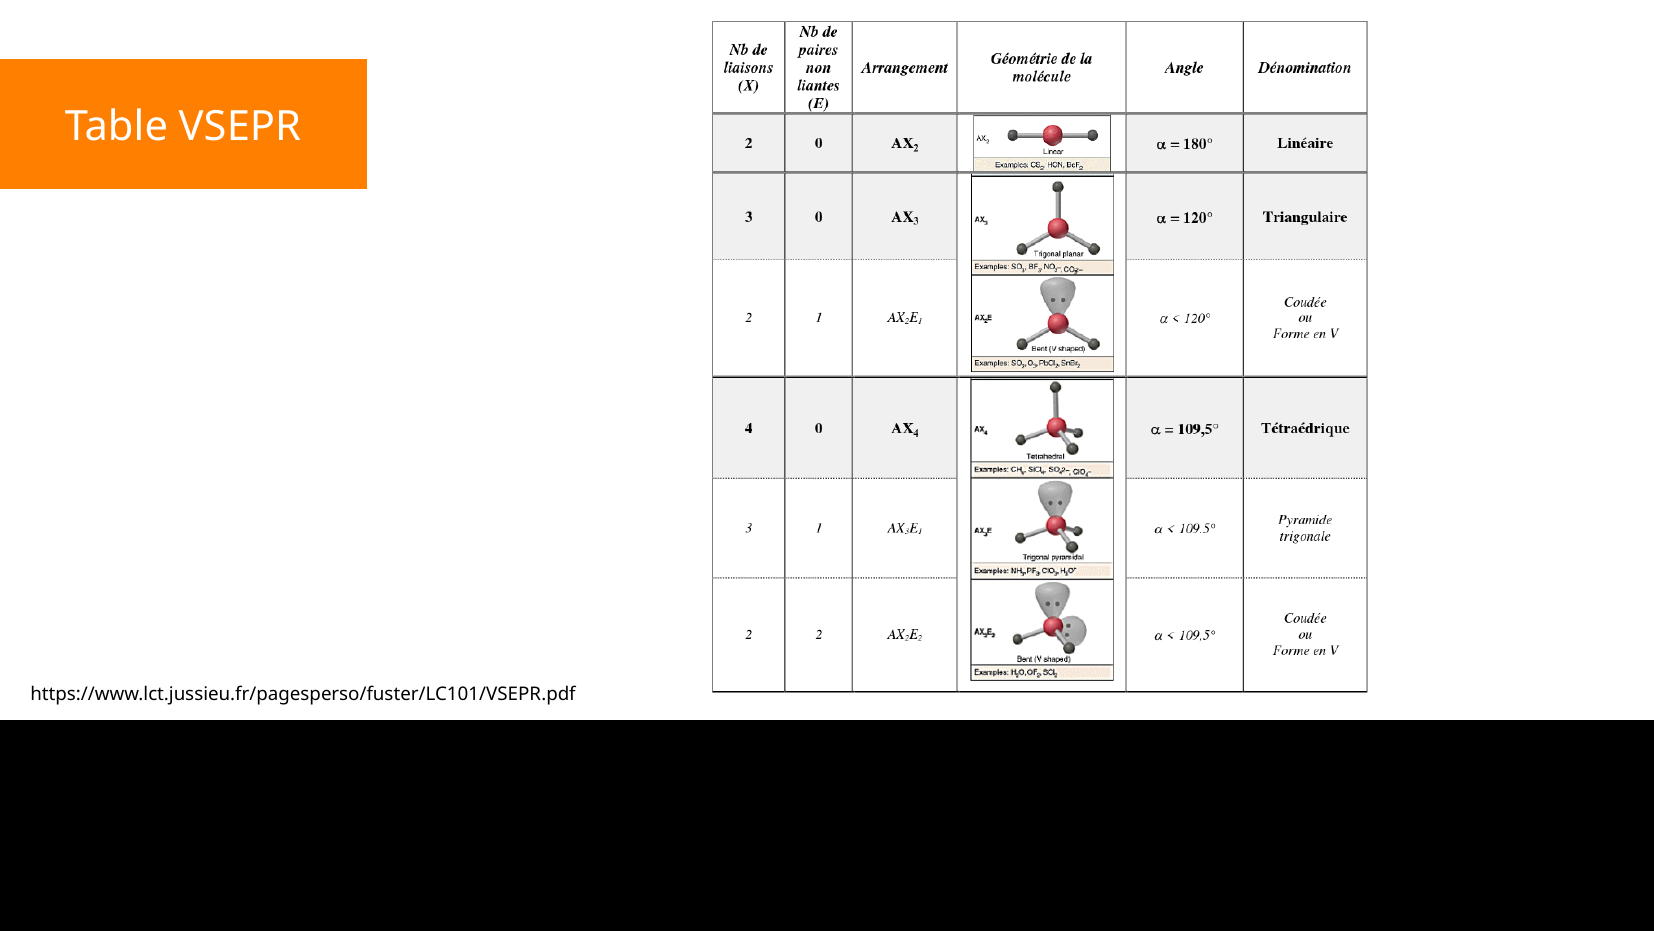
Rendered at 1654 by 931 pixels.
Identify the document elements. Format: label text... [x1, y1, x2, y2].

text_box https://www.lct.jussieu.fr/pagesperso/fuster/LC101/VSEPR.pdf [15, 673, 556, 713]
text_box Table VSEPR [0, 59, 367, 189]
picture [708, 17, 1371, 697]
text_box [0, 720, 1654, 931]
